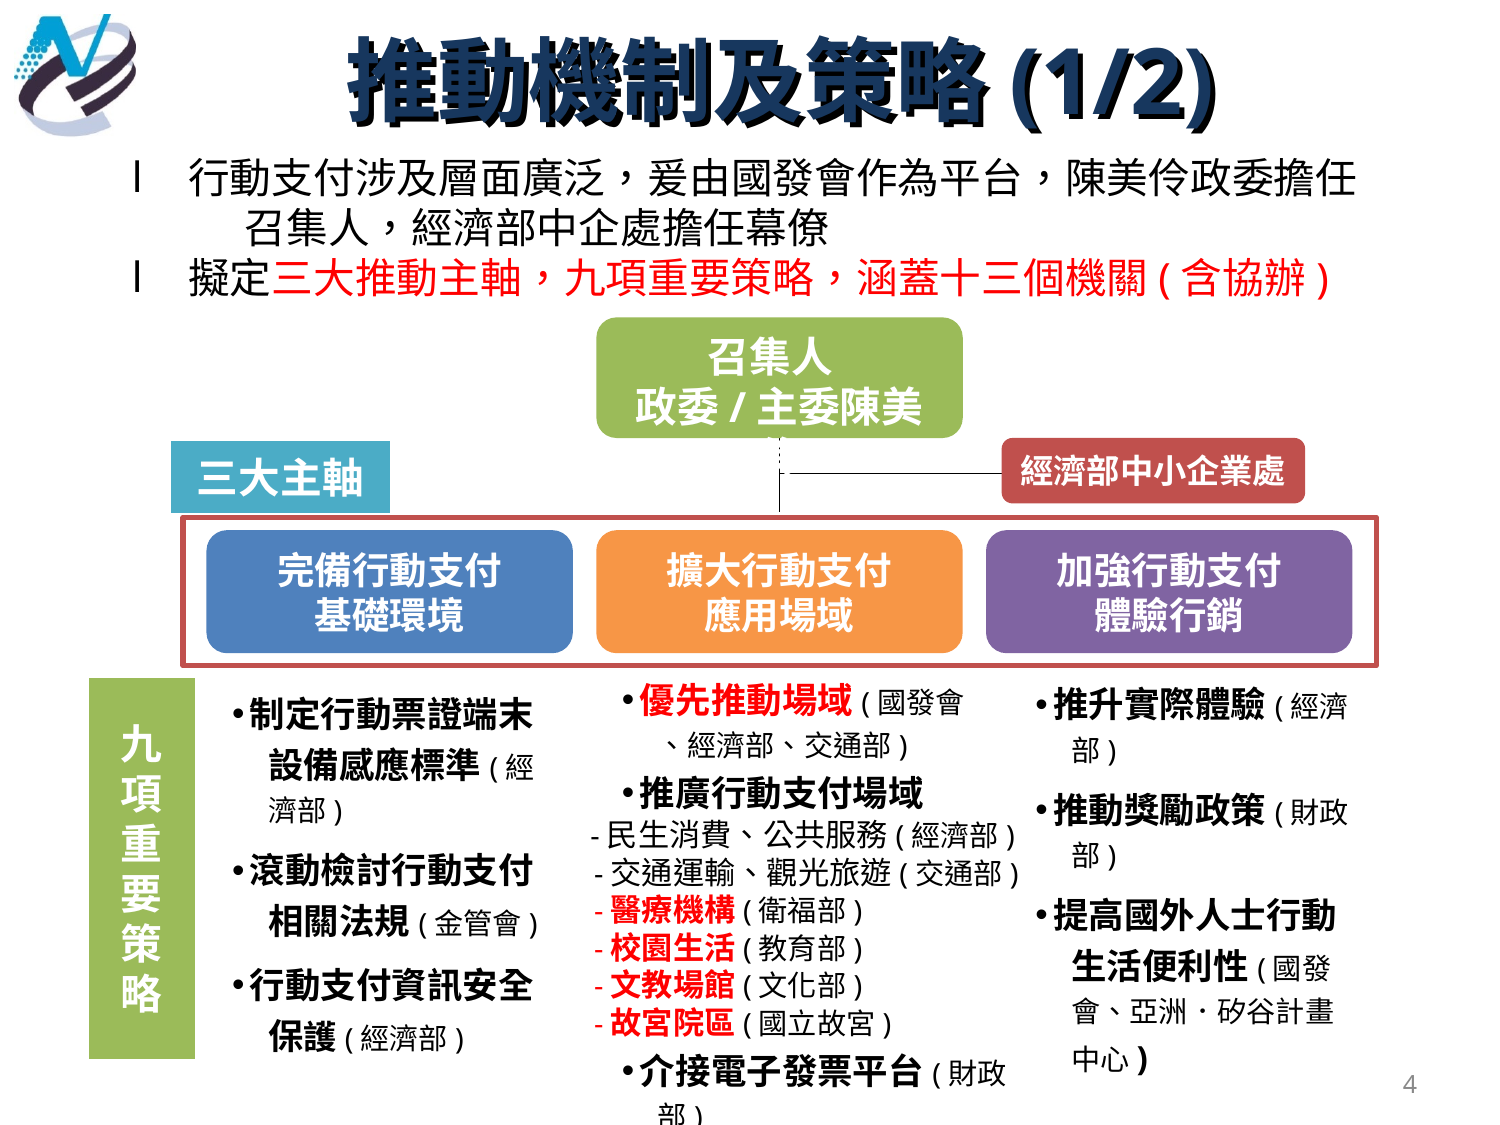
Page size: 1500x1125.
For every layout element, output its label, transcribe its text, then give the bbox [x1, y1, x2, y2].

text_box 擴大行動支付 應用場域 [596, 530, 963, 654]
text_box 優先推動場域(國發會 、經濟部、交通部) 推廣行動支付場域 -民生消費、公共服務(經濟部) -交通運輸、觀光旅遊(交通部) -醫療機構(衛福部) -校園生活(教育部) -文教場館(文化部) -故宮院區(國立故宮) 介接電子發票平台(財政部) [549, 668, 1045, 1125]
text_box 推升實際體驗(經濟部) 推動獎勵政策(財政部) 提高國外人士行動生活便利性(國發會、亞洲．矽谷計畫中心) [1045, 668, 1376, 1084]
text_box 完備行動支付 基礎環境 [206, 530, 573, 654]
text_box 九項重要策略 [89, 678, 195, 1059]
text_box 經濟部中小企業處 [1001, 437, 1306, 504]
text_box 三大主軸 [171, 441, 390, 513]
text_box 召集人 政委/主委陳美伶 [596, 317, 963, 439]
text_box 3 [1387, 1056, 1485, 1117]
text_box 制定行動票證端末設備感應標準(經濟部) 滾動檢討行動支付相關法規(金管會) 行動支付資訊安全保護(經濟部) [159, 676, 549, 1064]
title 推動機制及策略(1/2) [135, 0, 1426, 172]
text_box 加強行動支付 體驗行銷 [986, 530, 1353, 654]
text_box 行動支付涉及層面廣泛，爰由國發會作為平台，陳美伶政委擔任召集人，經濟部中企處擔任幕僚 擬定三大推動主軸，九項重要策略，涵蓋十三個機關(含協辦) [116, 143, 1377, 311]
picture [14, 14, 135, 140]
